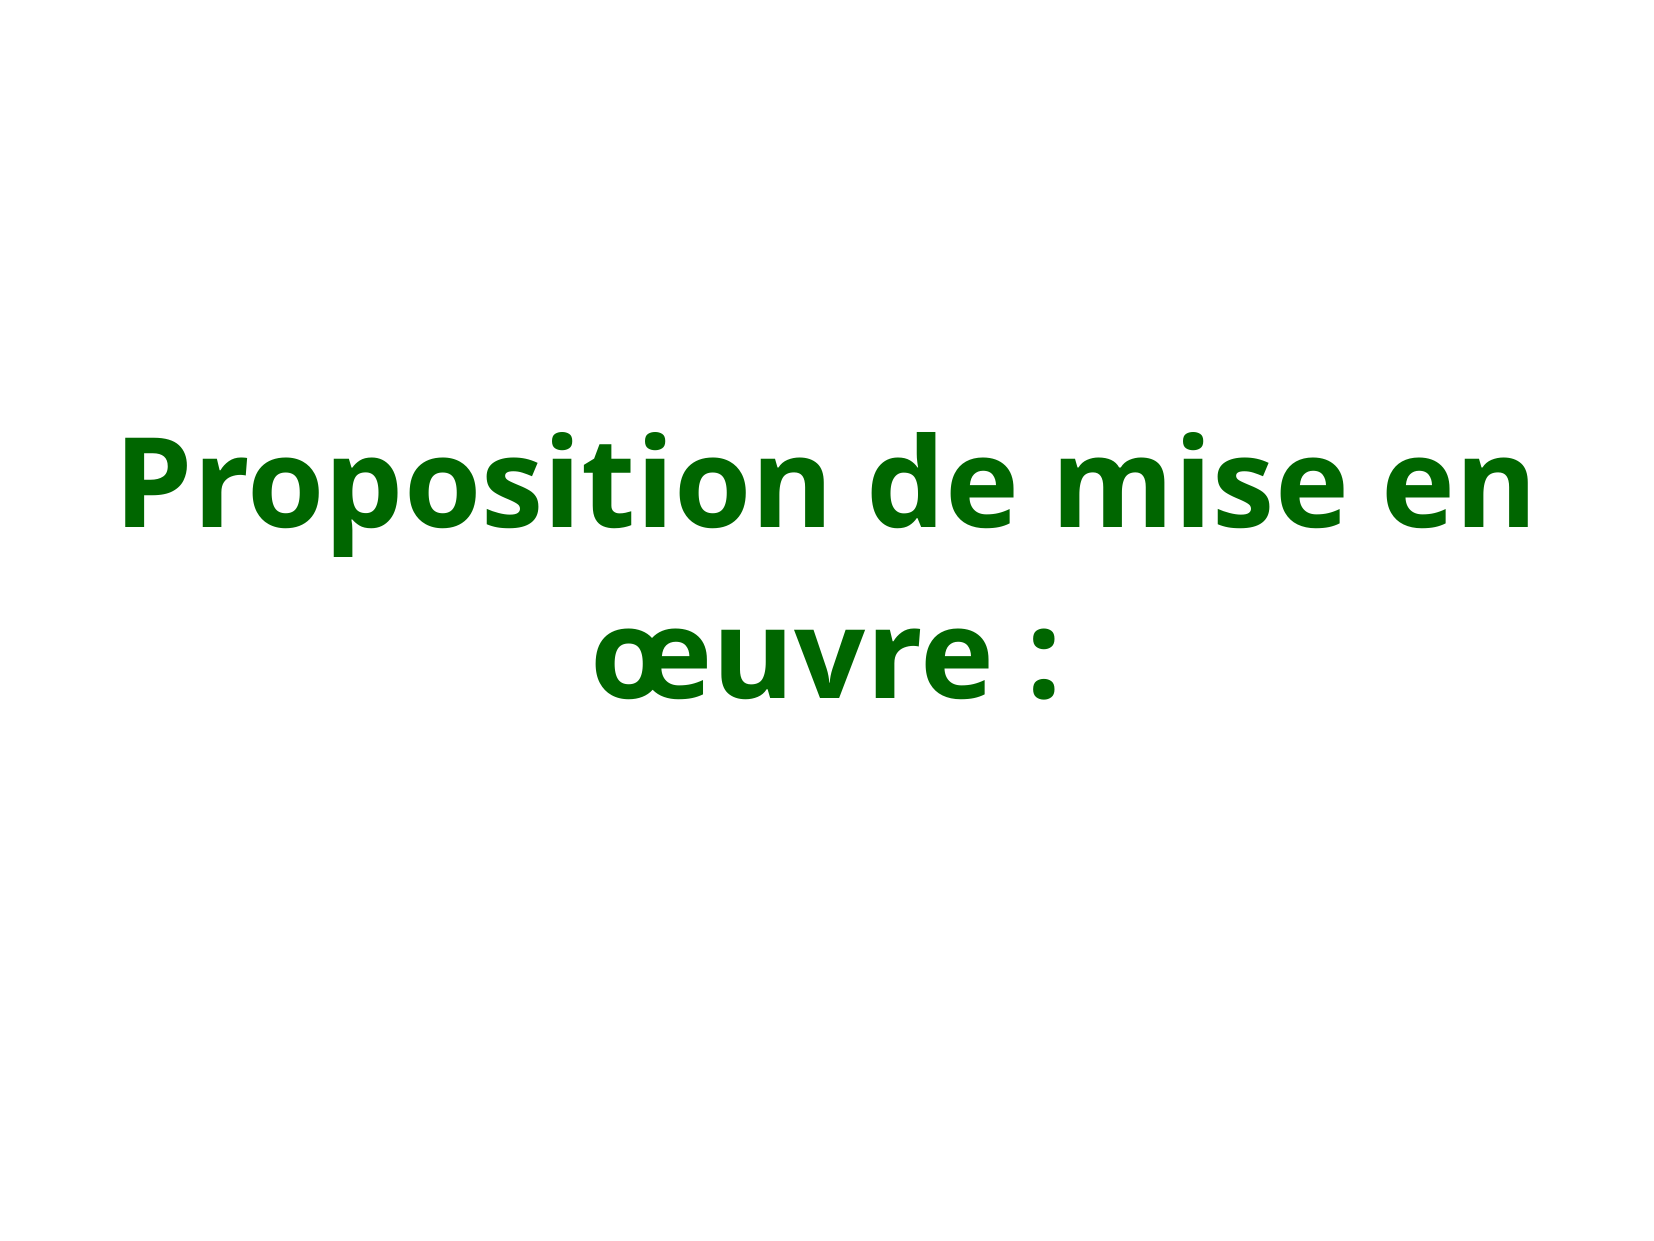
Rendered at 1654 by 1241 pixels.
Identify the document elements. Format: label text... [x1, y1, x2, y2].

subtitle Proposition de mise en œuvre : [82, 290, 1571, 1010]
